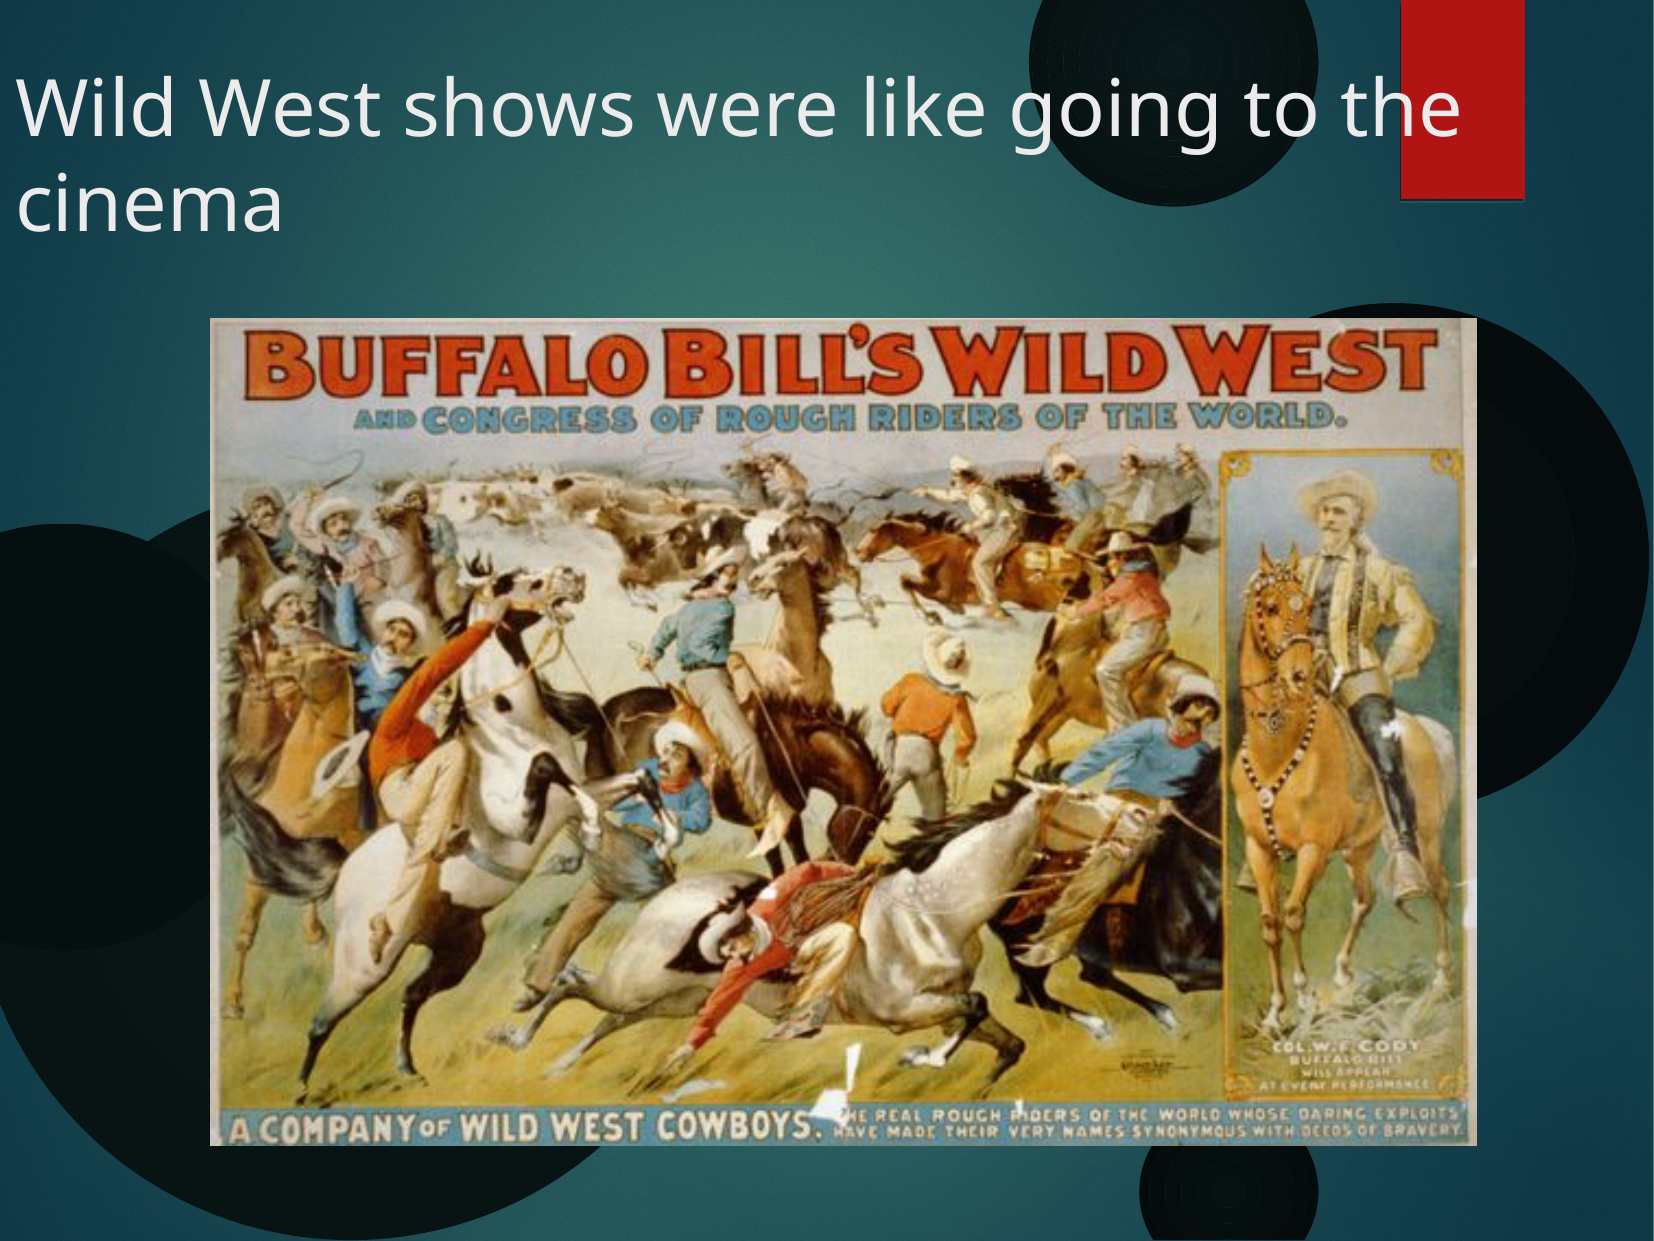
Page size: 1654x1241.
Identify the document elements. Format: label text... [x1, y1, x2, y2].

title Wild West shows were like going to the cinema [0, 49, 1489, 257]
picture [210, 318, 1477, 1146]
